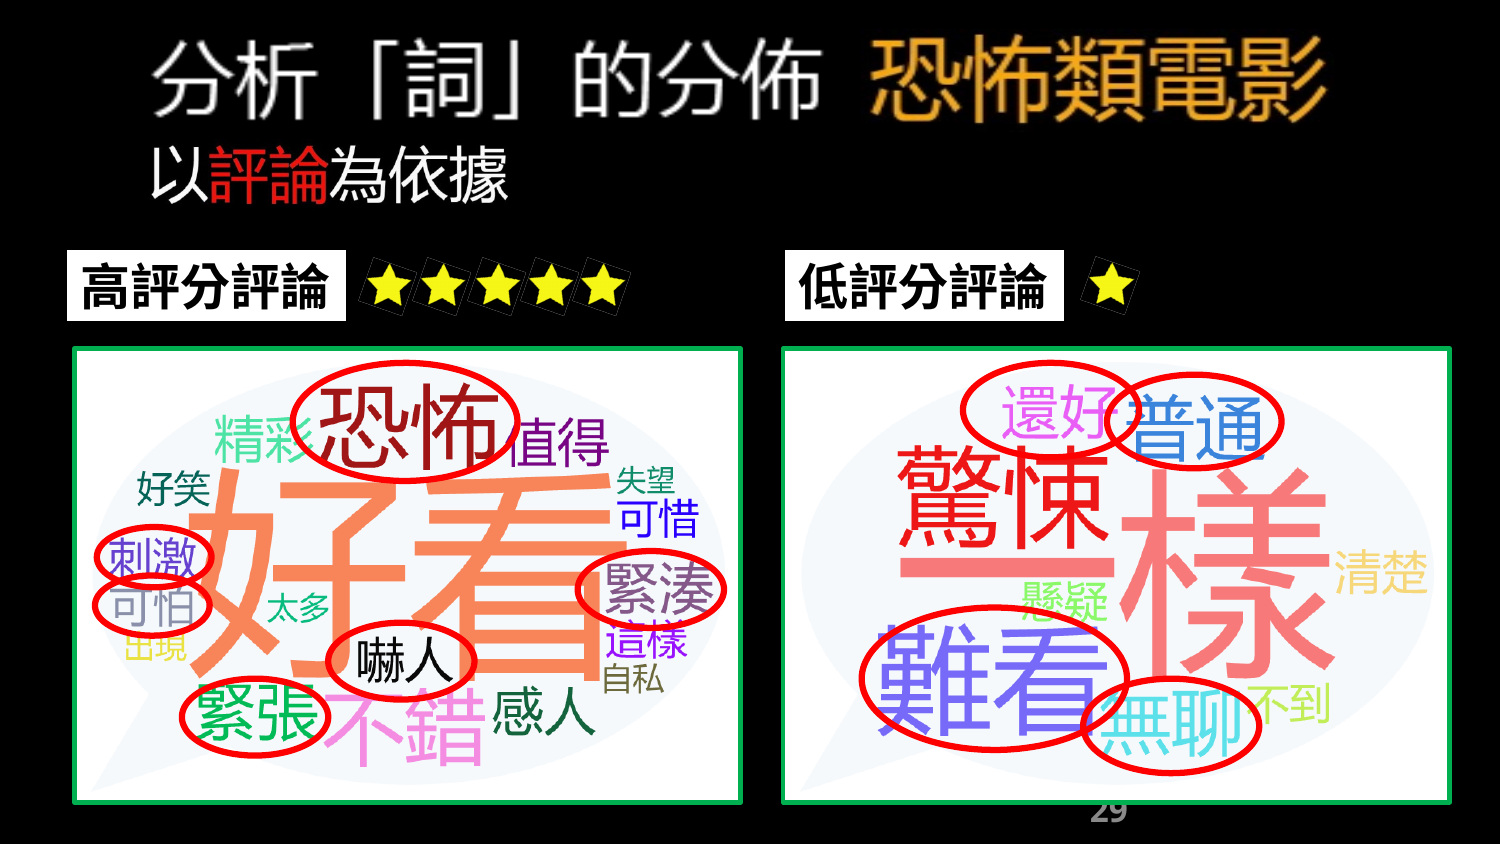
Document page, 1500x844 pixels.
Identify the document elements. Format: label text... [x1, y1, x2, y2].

picture [412, 257, 471, 316]
text_box 低評分評論 [783, 247, 1066, 324]
picture [572, 257, 631, 316]
picture [467, 257, 526, 316]
picture [76, 351, 739, 800]
picture [1080, 256, 1140, 315]
picture [785, 351, 1448, 800]
text_box 29 [1074, 805, 1426, 827]
picture [127, 18, 1334, 211]
text_box 高評分評論 [64, 247, 348, 324]
picture [358, 257, 417, 316]
picture [520, 257, 579, 316]
